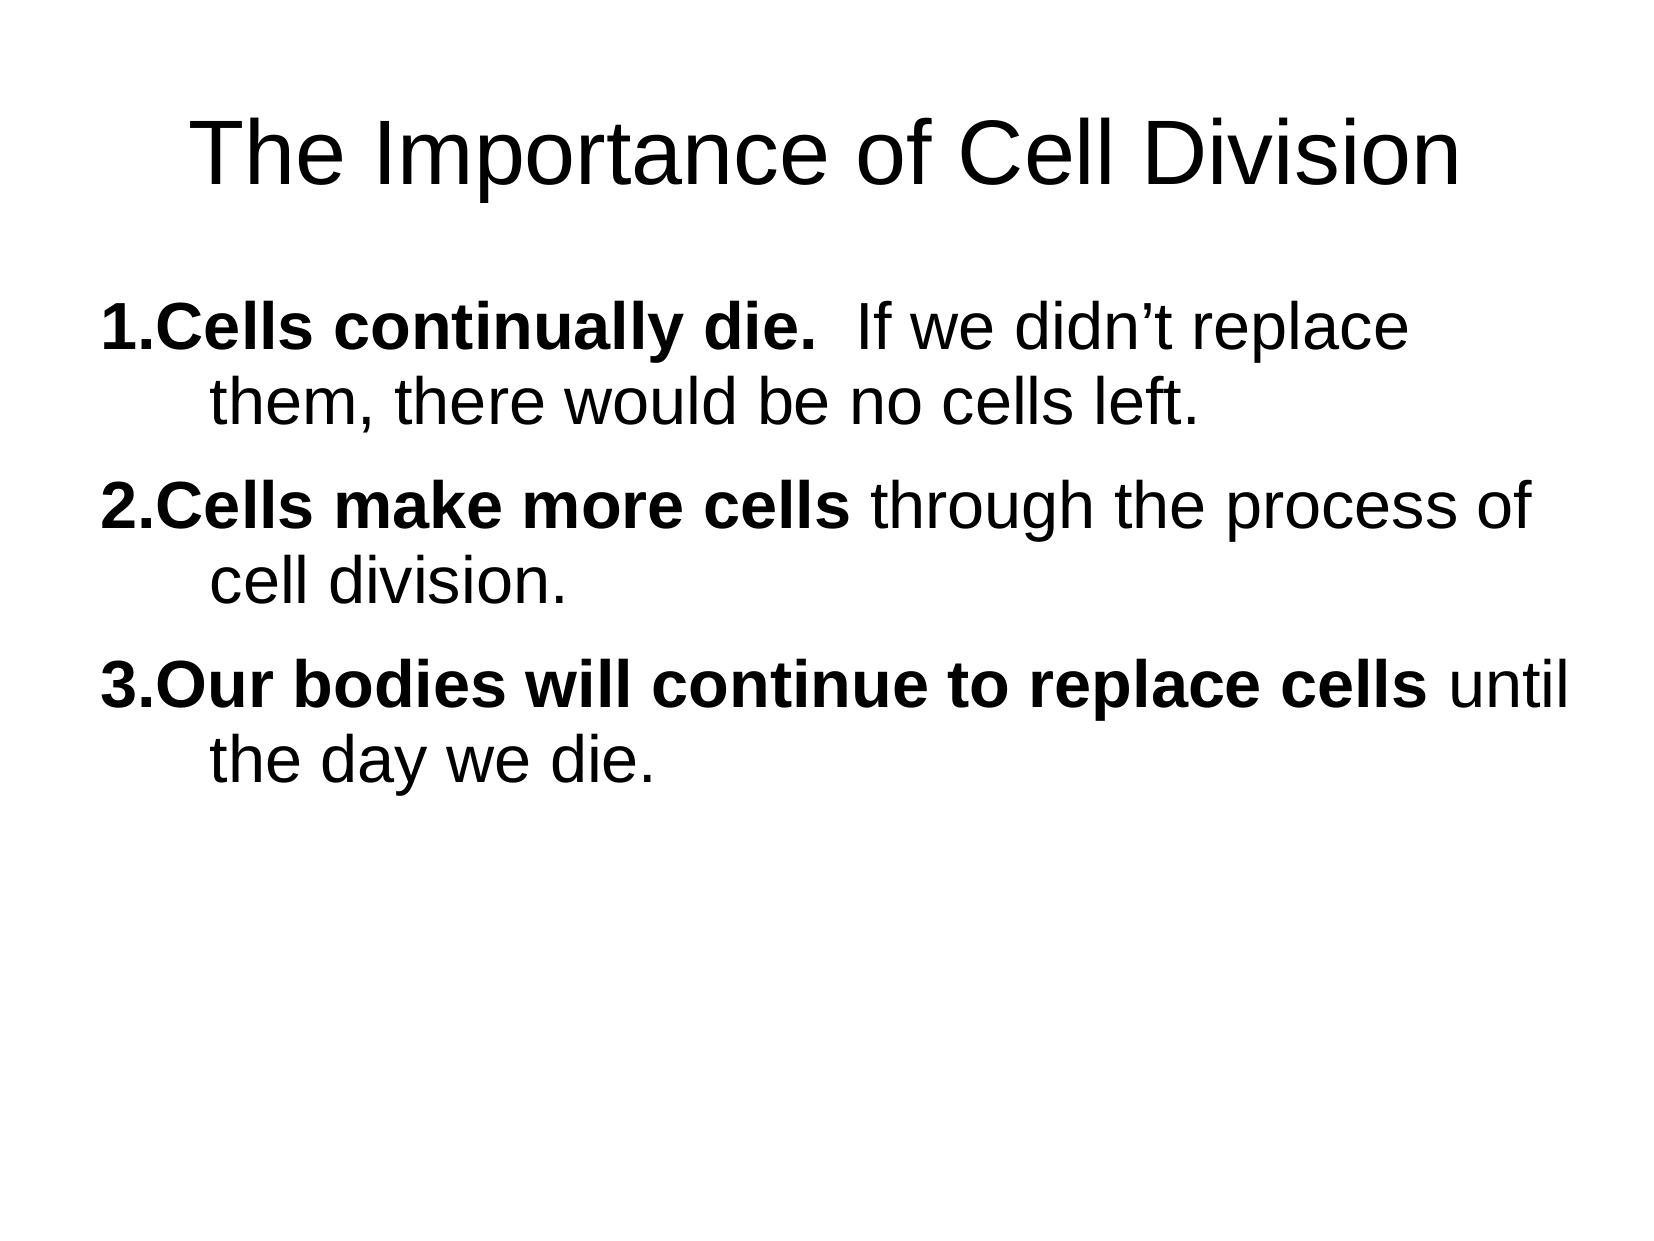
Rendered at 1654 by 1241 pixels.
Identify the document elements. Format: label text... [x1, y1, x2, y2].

list Cells continually die. If we didn’t replace them, there would be no cells left. Cells make more cells through the process of cell division. Our bodies will continue to replace cells until the day we die. [82, 289, 1571, 1094]
title The Importance of Cell Division [82, 49, 1571, 257]
